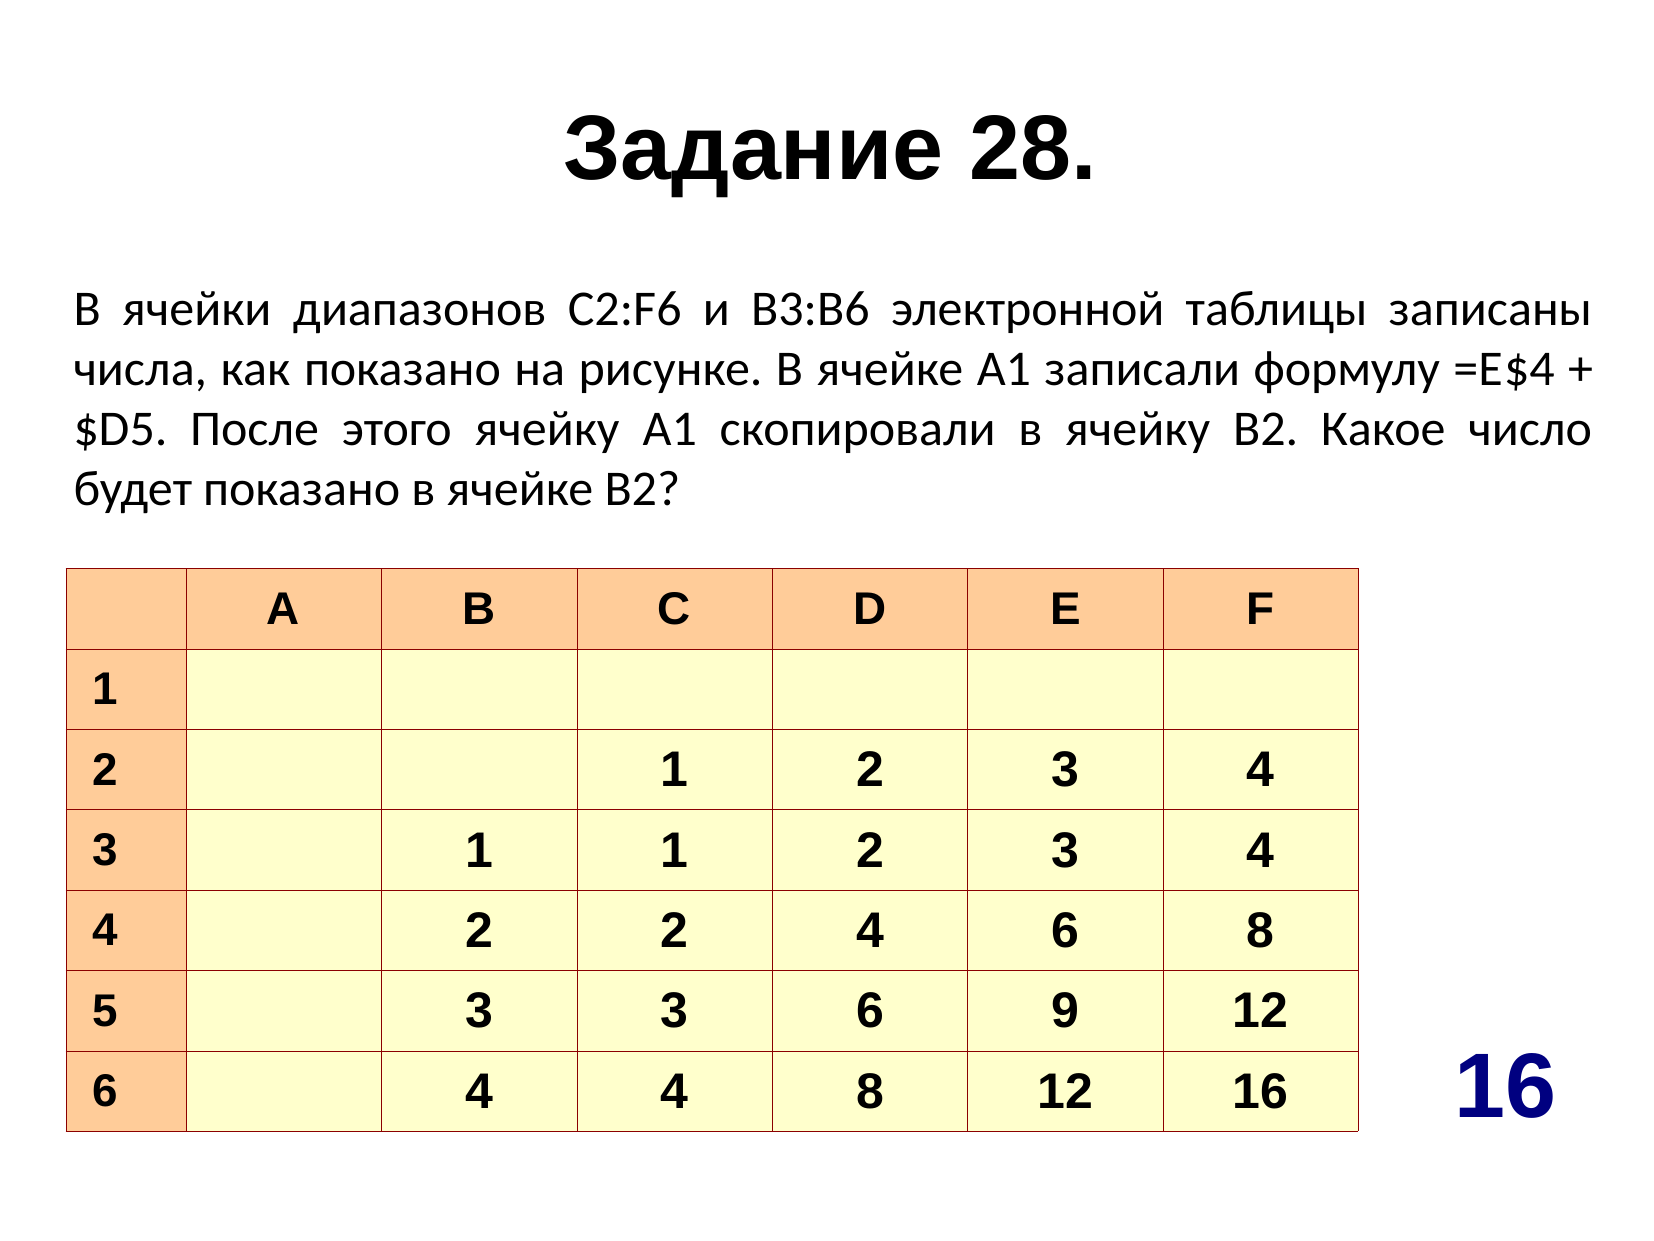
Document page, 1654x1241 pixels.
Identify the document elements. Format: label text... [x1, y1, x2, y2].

table_cell 3 [968, 730, 1163, 809]
table_cell 4 [773, 891, 967, 970]
table_cell 12 [968, 1052, 1163, 1131]
table_cell 4 [1164, 810, 1358, 890]
table_header А [187, 569, 381, 649]
table_cell [1164, 650, 1358, 729]
table_cell 8 [1164, 891, 1358, 970]
table_cell [187, 891, 381, 970]
table_cell [968, 650, 1163, 729]
text_box 16 [1417, 1027, 1571, 1145]
table_cell 2 [382, 891, 577, 970]
table_header D [773, 569, 967, 649]
table_header F [1164, 569, 1358, 649]
table_cell [187, 730, 381, 809]
table_header Е [968, 569, 1163, 649]
table_header В [382, 569, 577, 649]
table_cell 4 [1164, 730, 1358, 809]
table_cell 6 [773, 971, 967, 1051]
table_header С [578, 569, 772, 649]
table_cell [382, 650, 577, 729]
table_cell 2 [578, 891, 772, 970]
table_cell 9 [968, 971, 1163, 1051]
table_cell 1 [382, 810, 577, 890]
table_cell 1 [578, 810, 772, 890]
table_cell [578, 650, 772, 729]
table_cell 12 [1164, 971, 1358, 1051]
table_cell 16 [1164, 1052, 1358, 1131]
table_cell 2 [67, 730, 186, 809]
table_cell [187, 971, 381, 1051]
table_cell 3 [382, 971, 577, 1051]
table_cell 3 [968, 810, 1163, 890]
table_cell 6 [67, 1052, 186, 1131]
table_cell 2 [773, 730, 967, 809]
table_cell 1 [67, 650, 186, 729]
table_header [67, 569, 186, 649]
table_cell 3 [578, 971, 772, 1051]
table_cell [187, 810, 381, 890]
table_cell 8 [773, 1052, 967, 1131]
list В ячейки диапазонов C2:F6 и B3:B6 электронной таблицы записаны числа, как показано на рисунке. В ячейке A1 записали формулу =E$4 + $D5. После этого ячейку A1 скопировали в ячейку B2. Какое число будет показано в ячейке B2? [58, 268, 1609, 1194]
table_cell 4 [67, 891, 186, 970]
table_cell 5 [67, 971, 186, 1051]
table_cell 2 [773, 810, 967, 890]
table_cell [382, 730, 577, 809]
table_cell 4 [578, 1052, 772, 1131]
table_cell 1 [578, 730, 772, 809]
table_cell 6 [968, 891, 1163, 970]
table_cell [187, 650, 381, 729]
table_cell [187, 1052, 381, 1131]
table_cell 3 [67, 810, 186, 890]
table_cell [773, 650, 967, 729]
title Задание 28. [82, 68, 1571, 268]
table_cell 4 [382, 1052, 577, 1131]
